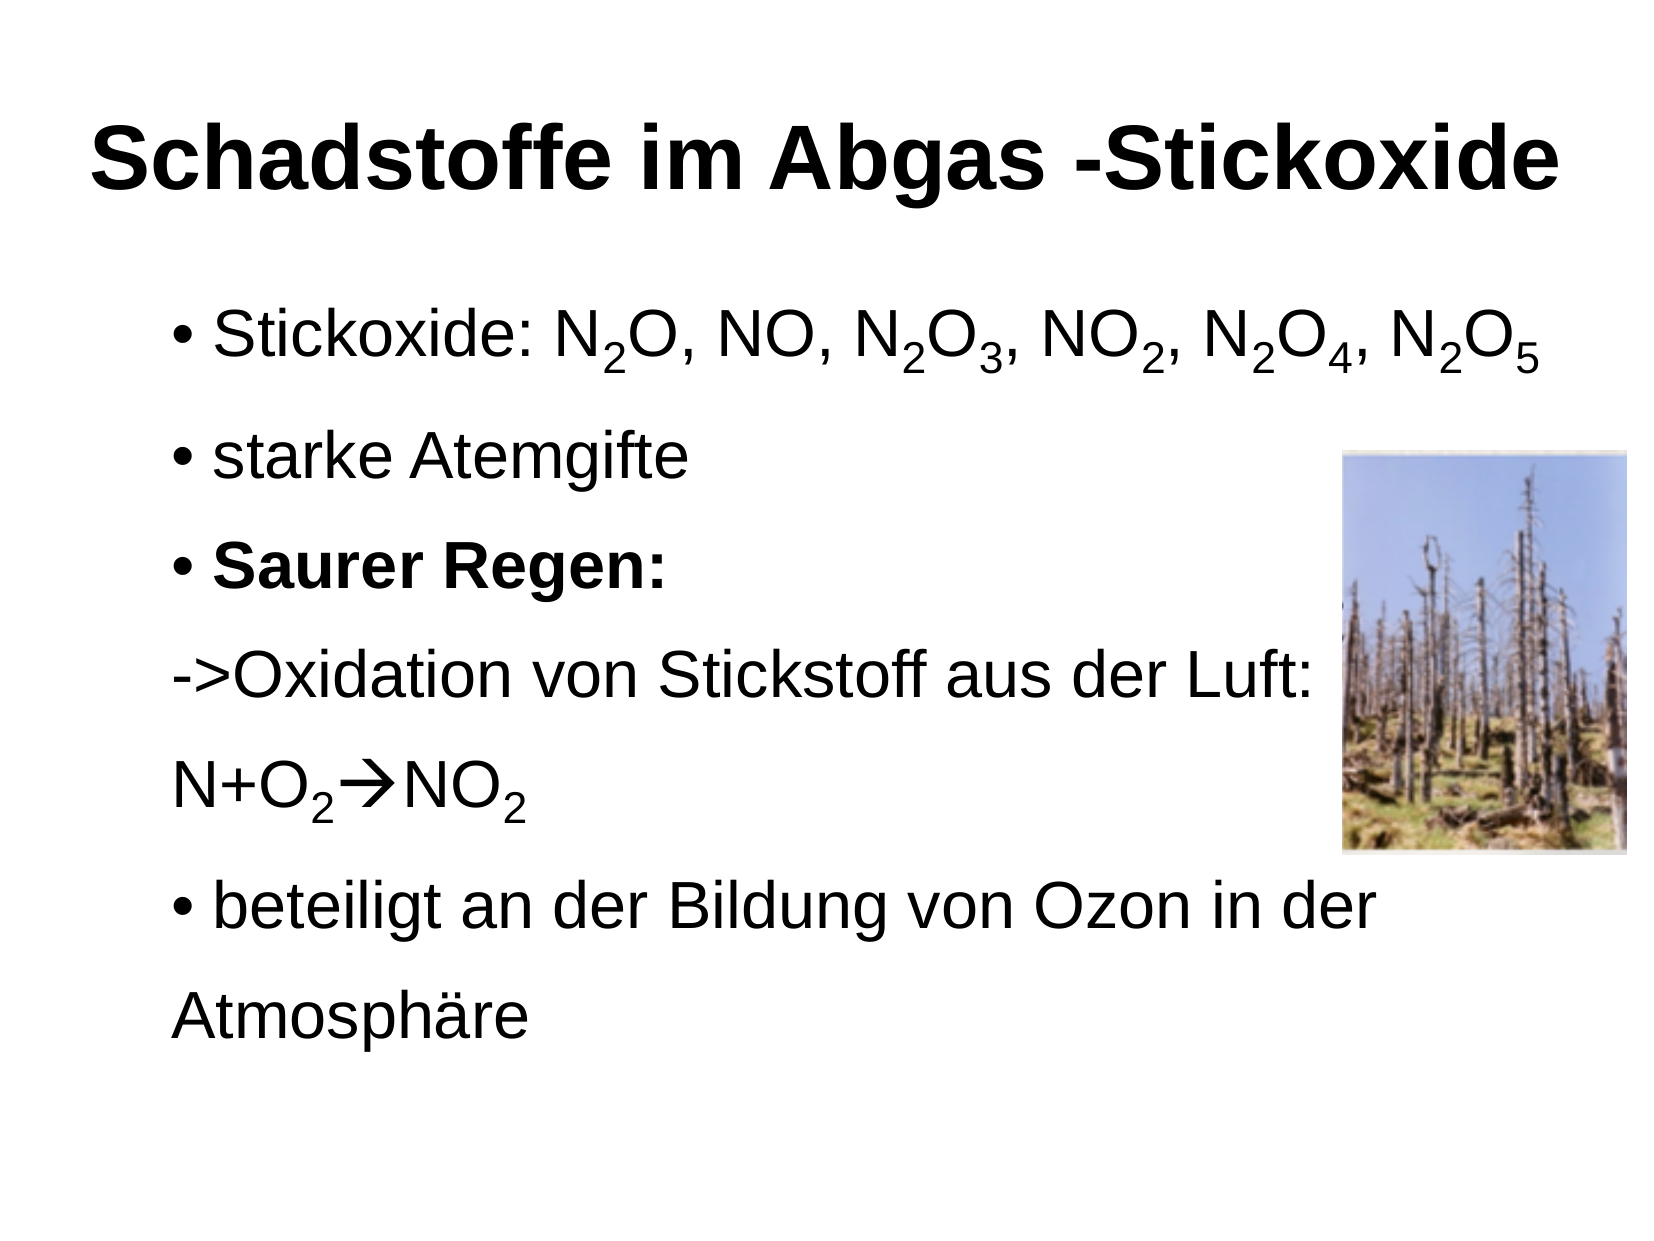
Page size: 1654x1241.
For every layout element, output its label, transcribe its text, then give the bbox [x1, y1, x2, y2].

picture [1342, 450, 1627, 855]
list • Stickoxide: N2O, NO, N2O3, NO2, N2O4, N2O5 • starke Atemgifte • Saurer Regen: ->Oxidation von Stickstoff aus der Luft: N+O2NO2 • beteiligt an der Bildung von Ozon in der Atmosphäre [82, 290, 1571, 1109]
title Schadstoffe im Abgas -Stickoxide [82, 49, 1571, 257]
